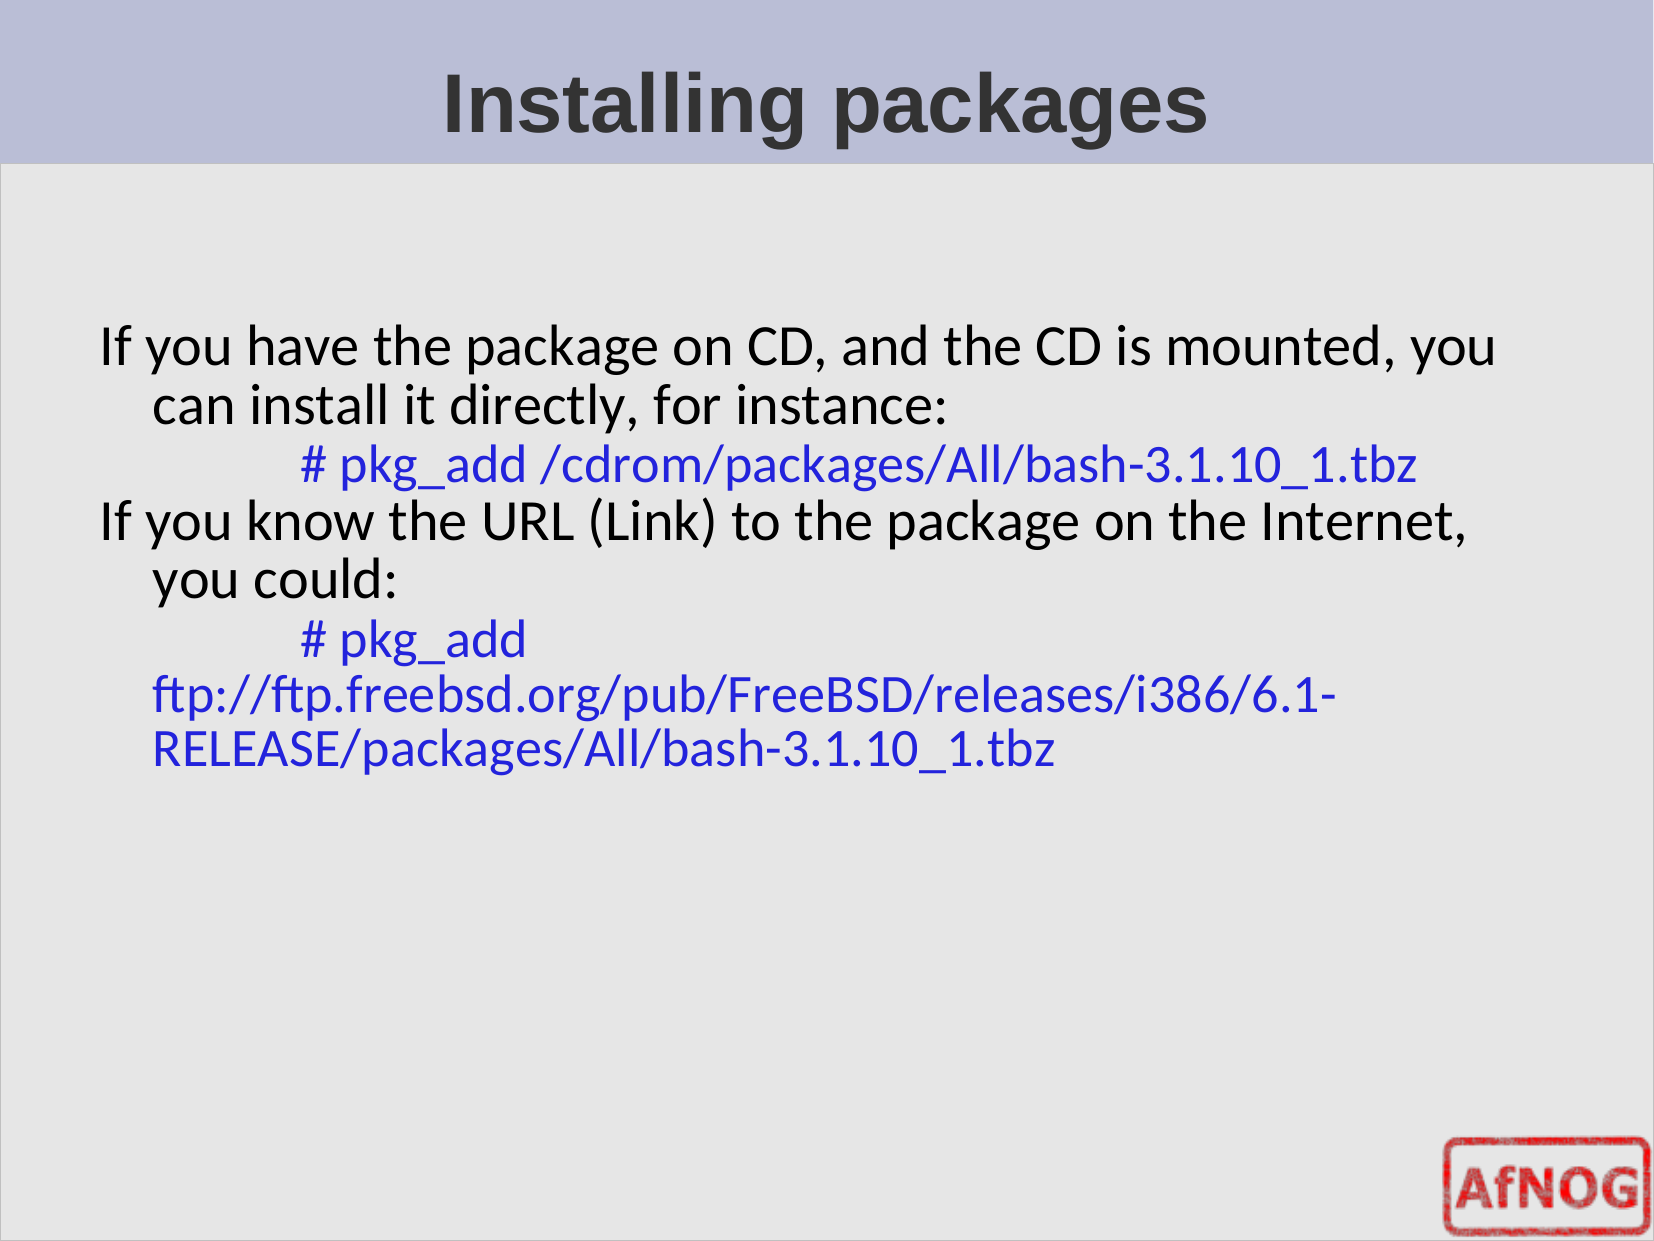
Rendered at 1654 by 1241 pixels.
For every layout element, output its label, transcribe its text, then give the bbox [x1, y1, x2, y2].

list If you have the package on CD, and the CD is mounted, you can install it directly, for instance: # pkg_add /cdrom/packages/All/bash-3.1.10_1.tbz If you know the URL (Link) to the package on the Internet, you could: # pkg_add ftp://ftp.freebsd.org/pub/FreeBSD/releases/i386/6.1-RELEASE/packages/All/bash-3.1.10_1.tbz [82, 322, 1561, 1132]
picture [1441, 1134, 1654, 1241]
title Installing packages [0, 0, 1654, 208]
